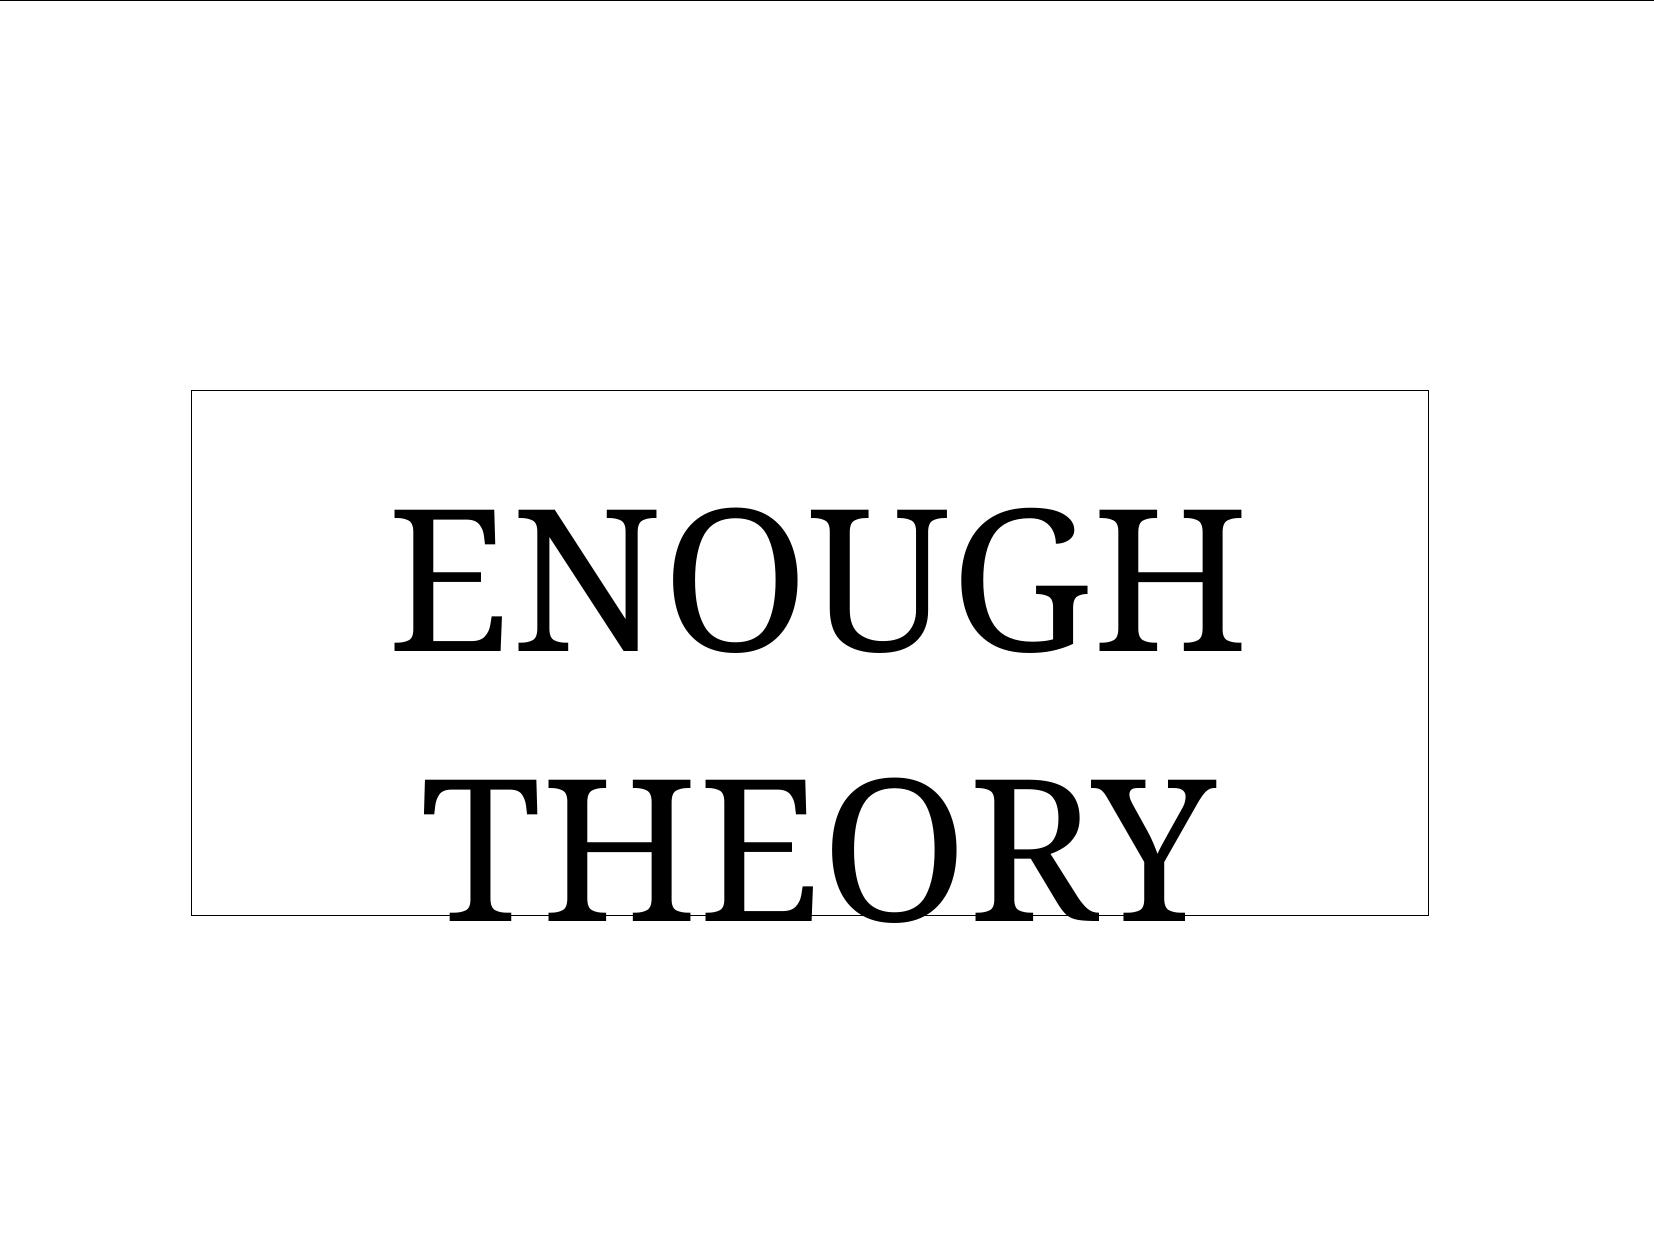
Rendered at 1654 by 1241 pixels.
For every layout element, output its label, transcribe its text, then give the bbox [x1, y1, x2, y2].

text_box ENOUGH THEORY [373, 432, 1283, 893]
text_box [0, 0, 1654, 1241]
